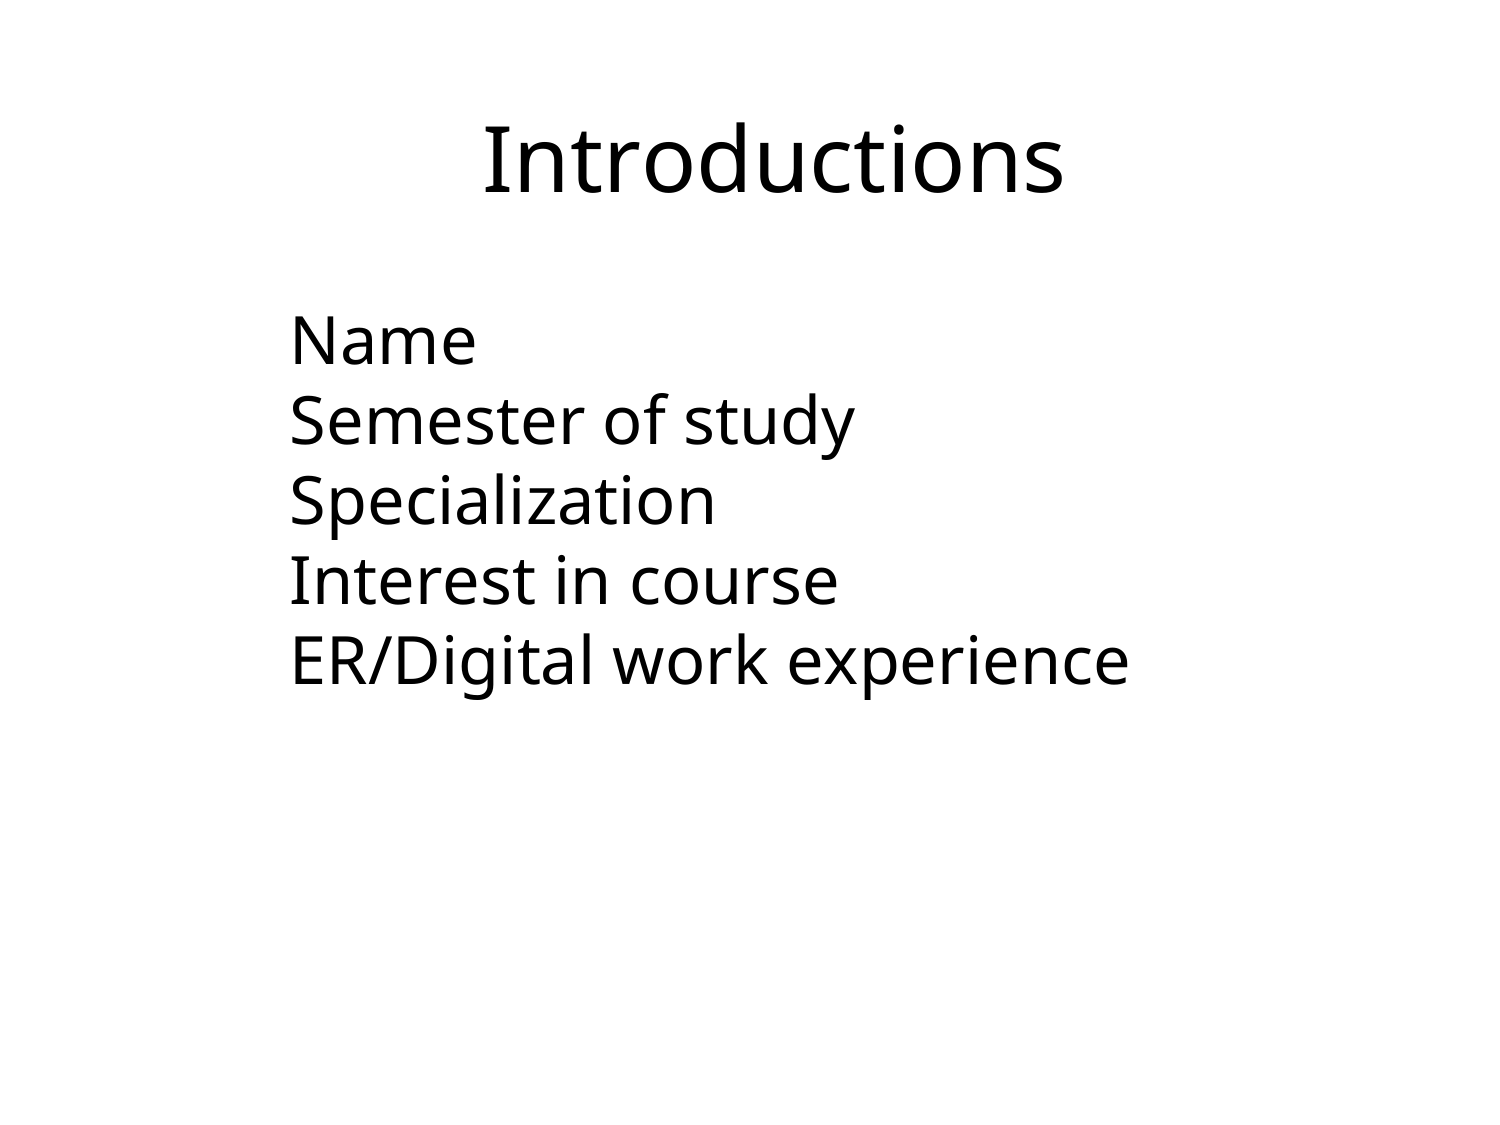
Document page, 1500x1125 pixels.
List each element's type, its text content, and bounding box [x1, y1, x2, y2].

text_box Introductions [137, 62, 1413, 250]
text_box Name Semester of study Specialization Interest in course ER/Digital work experience [125, 200, 1401, 876]
